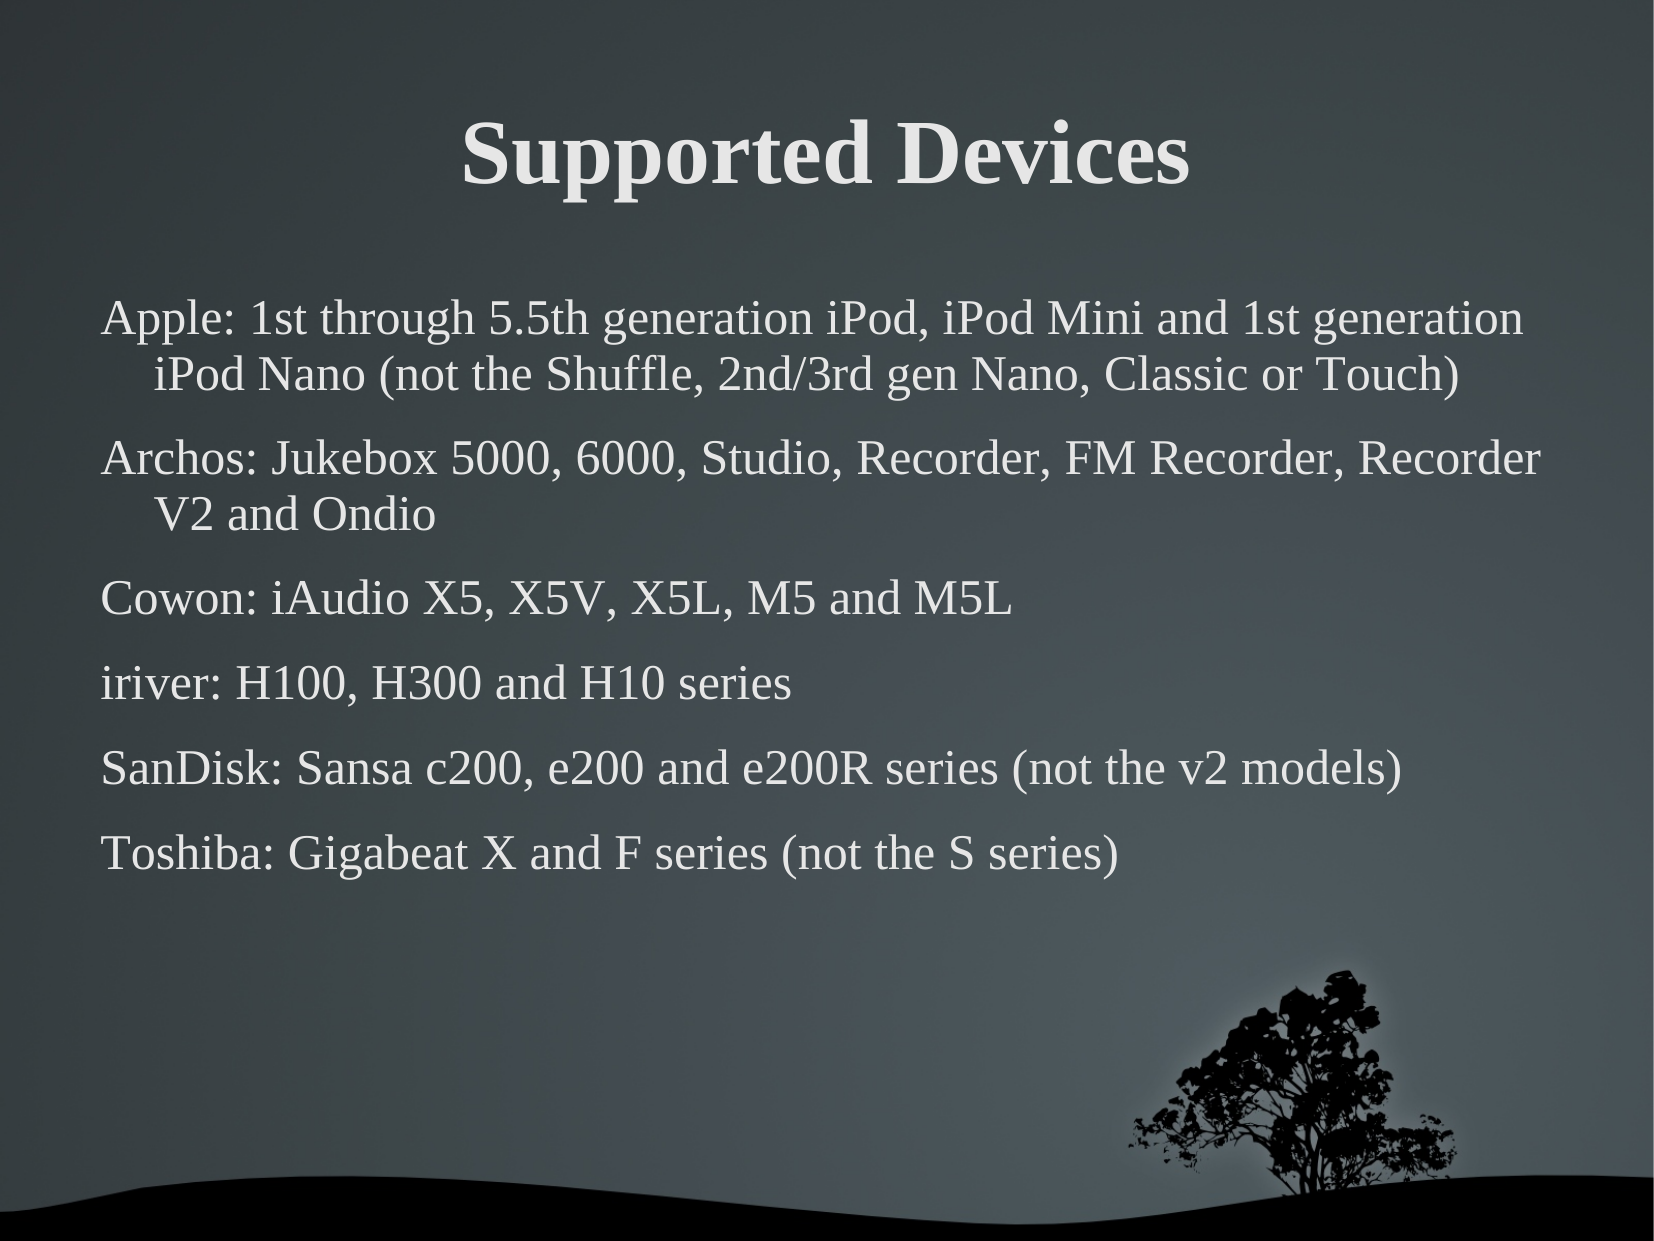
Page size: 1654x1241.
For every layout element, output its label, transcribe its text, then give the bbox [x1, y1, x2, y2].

title Supported Devices [82, 56, 1571, 250]
list Apple: 1st through 5.5th generation iPod, iPod Mini and 1st generation iPod Nano (not the Shuffle, 2nd/3rd gen Nano, Classic or Touch) Archos: Jukebox 5000, 6000, Studio, Recorder, FM Recorder, Recorder V2 and Ondio Cowon: iAudio X5, X5V, X5L, M5 and M5L iriver: H100, H300 and H10 series SanDisk: Sansa c200, e200 and e200R series (not the v2 models) Toshiba: Gigabeat X and F series (not the S series) [82, 290, 1571, 1094]
picture [0, 0, 1654, 1241]
